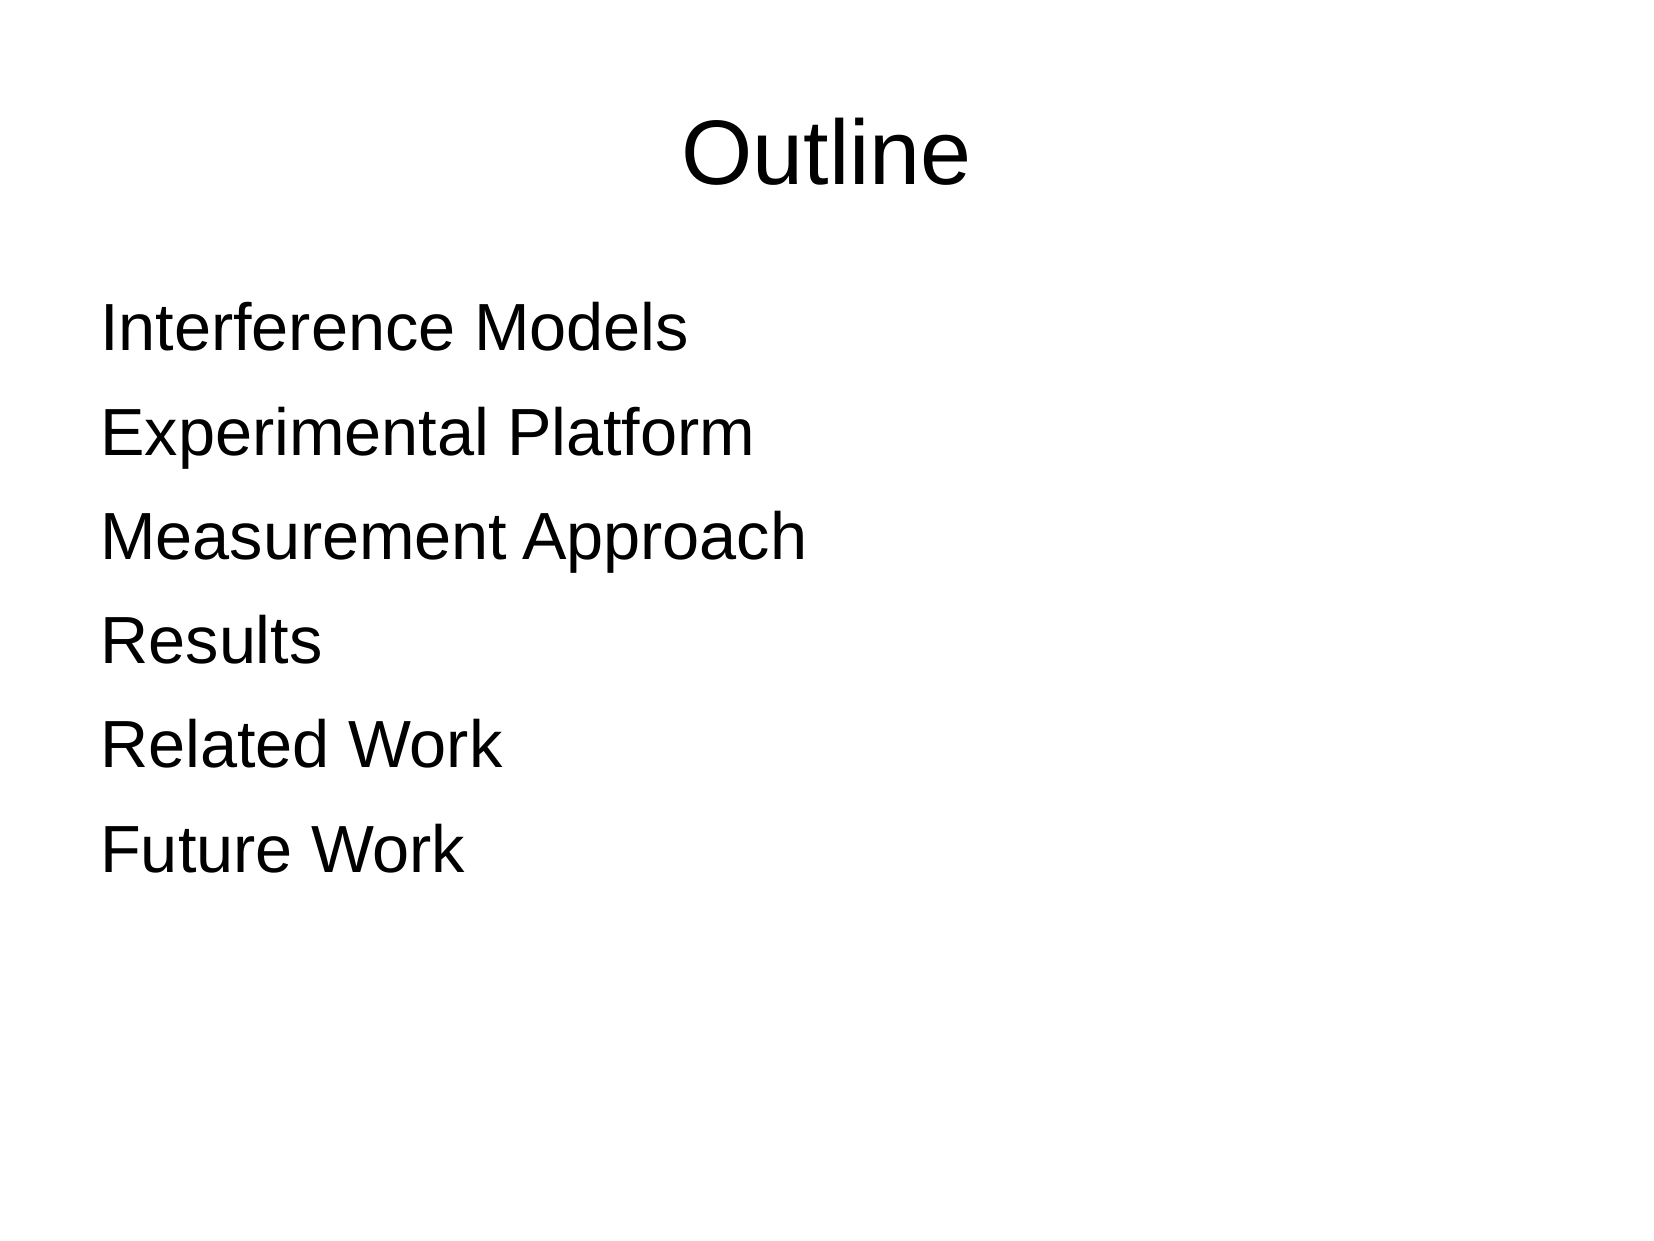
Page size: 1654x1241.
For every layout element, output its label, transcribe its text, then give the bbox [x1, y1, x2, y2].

title Outline [82, 49, 1571, 257]
list Interference Models Experimental Platform Measurement Approach Results Related Work Future Work [82, 290, 1571, 1109]
